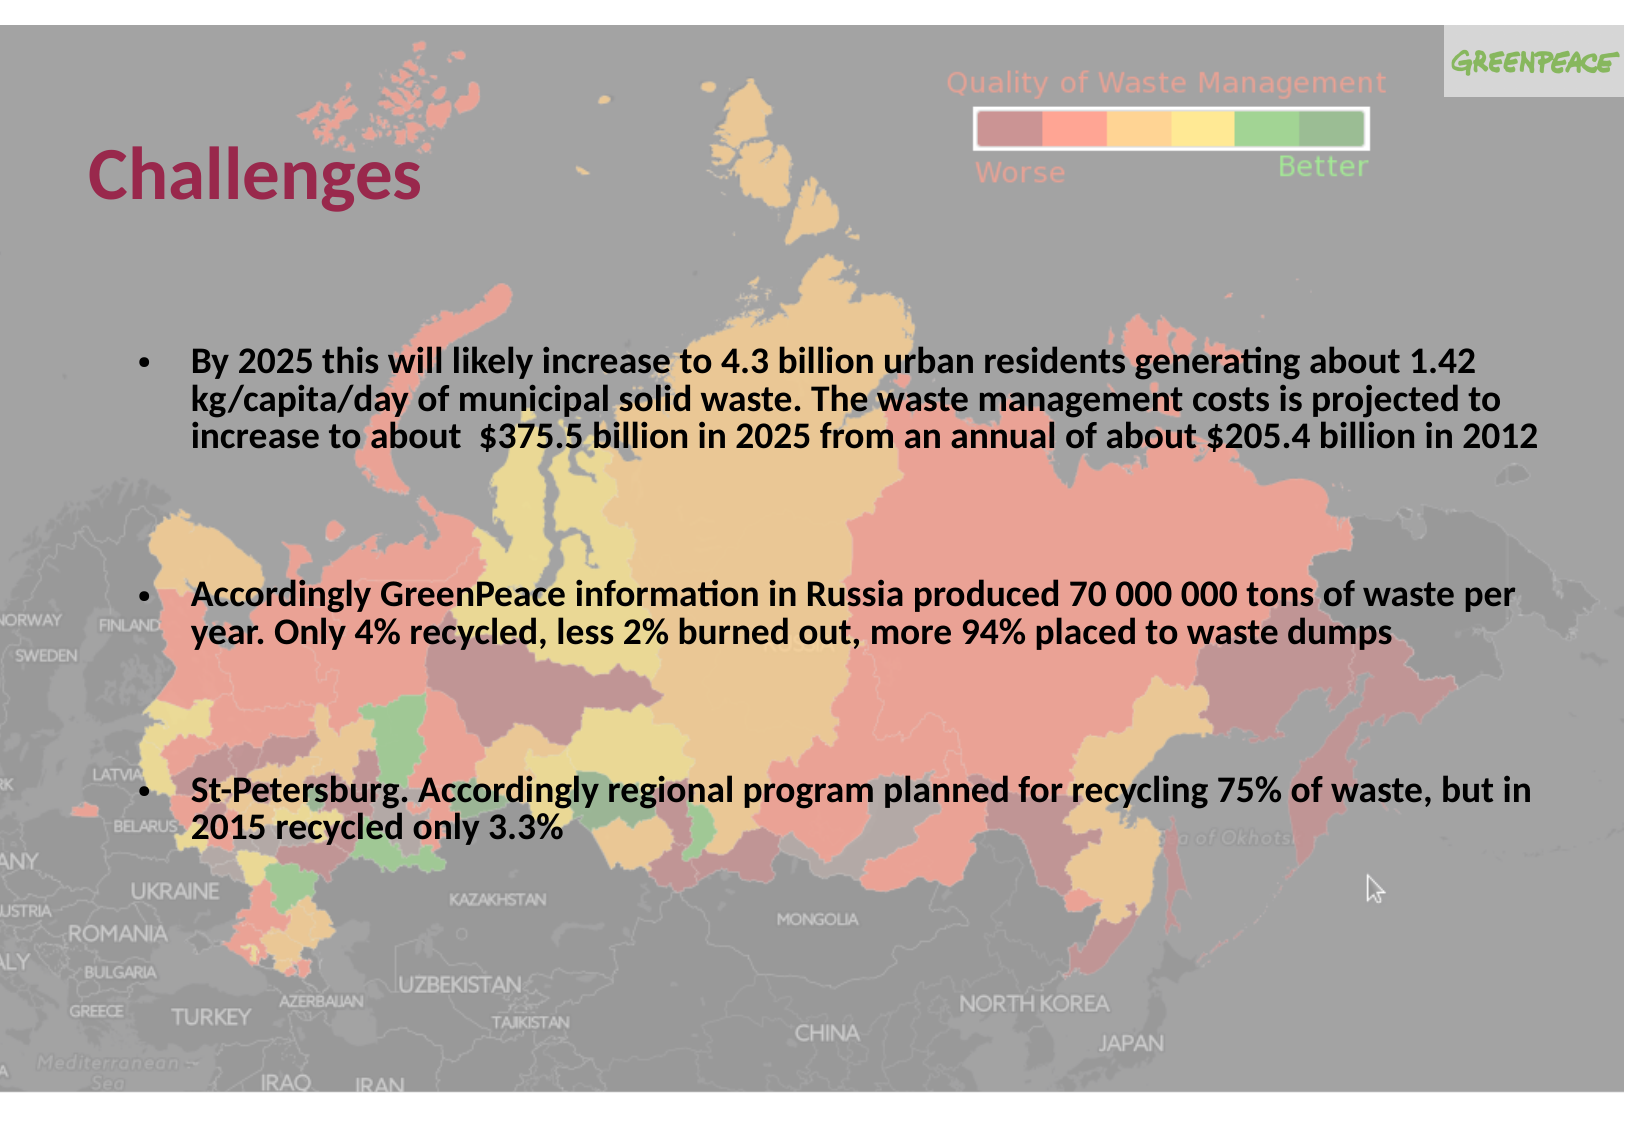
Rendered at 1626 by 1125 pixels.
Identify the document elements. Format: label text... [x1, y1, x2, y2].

list By 2025 this will likely increase to 4.3 billion urban residents generating about 1.42 kg/capita/day of municipal solid waste. The waste management costs is projected to increase to about $375.5 billion in 2025 from an annual of about $205.4 billion in 2012 Accordingly GreenPeace information in Russia produced 70 000 000 tons of waste per year. Only 4% recycled, less 2% burned out, more 94% placed to waste dumps St-Petersburg. Accordingly regional program planned for recycling 75% of waste, but in 2015 recycled only 3.3% [120, 345, 1583, 998]
title Challenges [88, 60, 1471, 302]
picture [0, 25, 1625, 1097]
